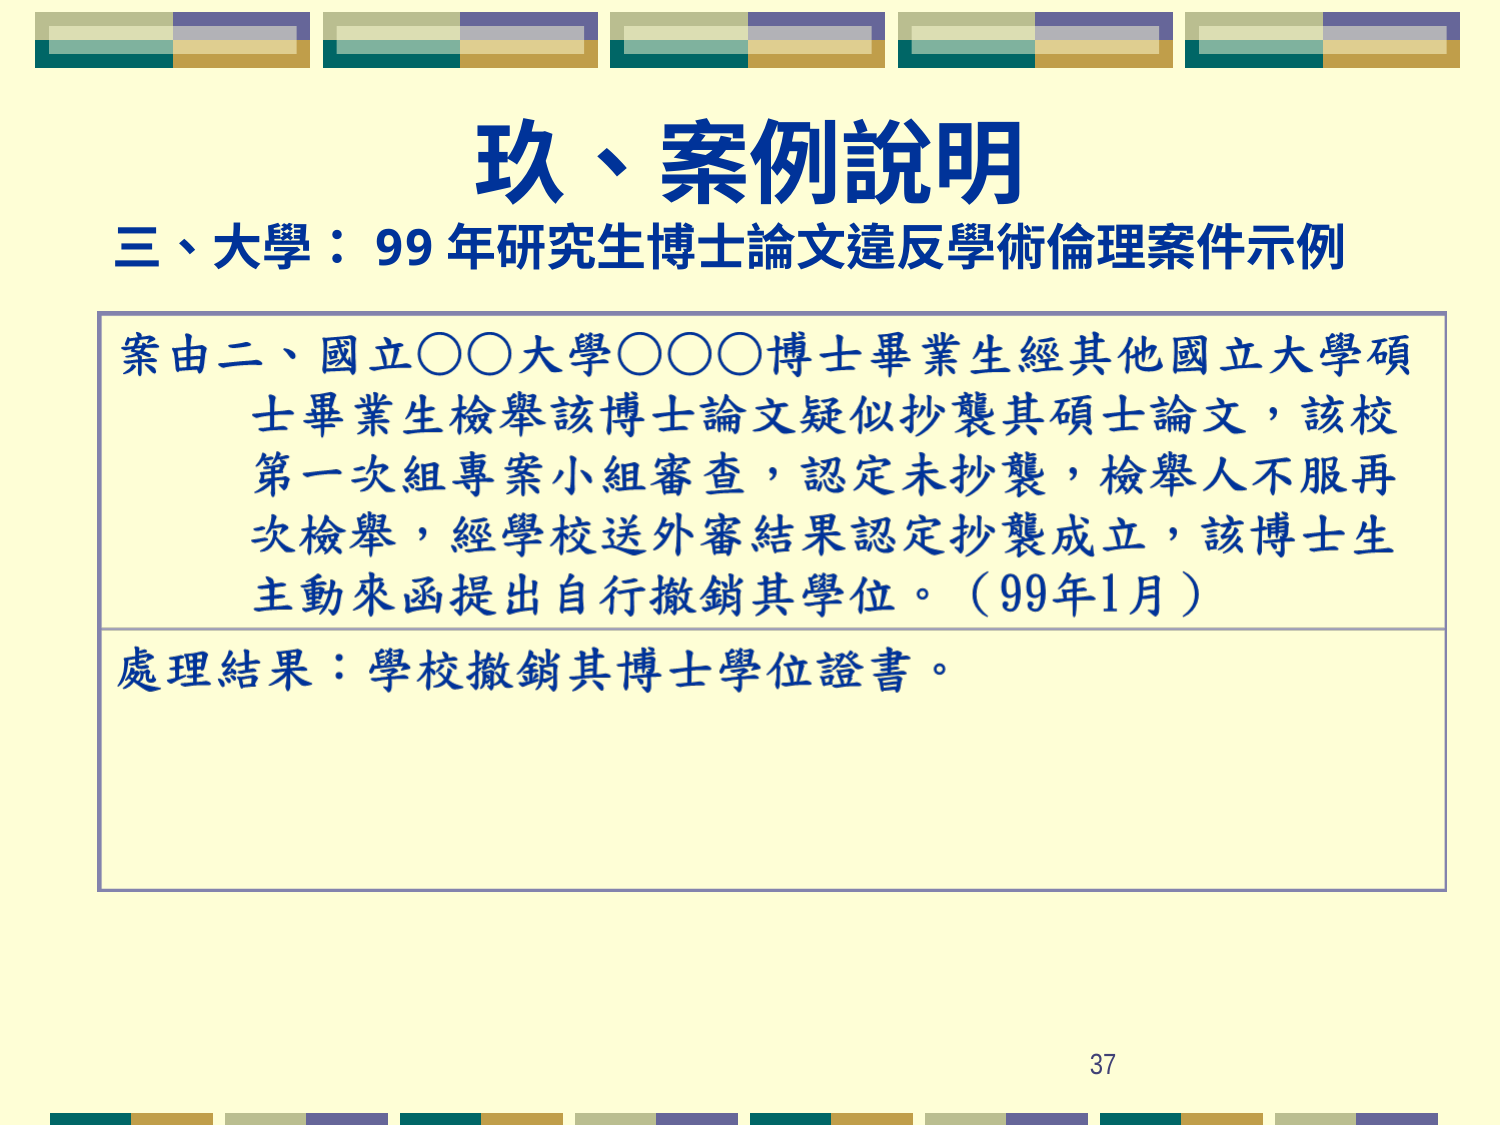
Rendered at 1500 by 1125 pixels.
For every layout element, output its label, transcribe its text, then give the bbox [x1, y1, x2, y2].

text_box [1074, 1012, 1388, 1088]
text_box 玖、案例說明 [113, 97, 1388, 220]
list 三、大學：99年研究生博士論文違反學術倫理案件示例 [41, 208, 1447, 291]
picture [84, 306, 1447, 893]
